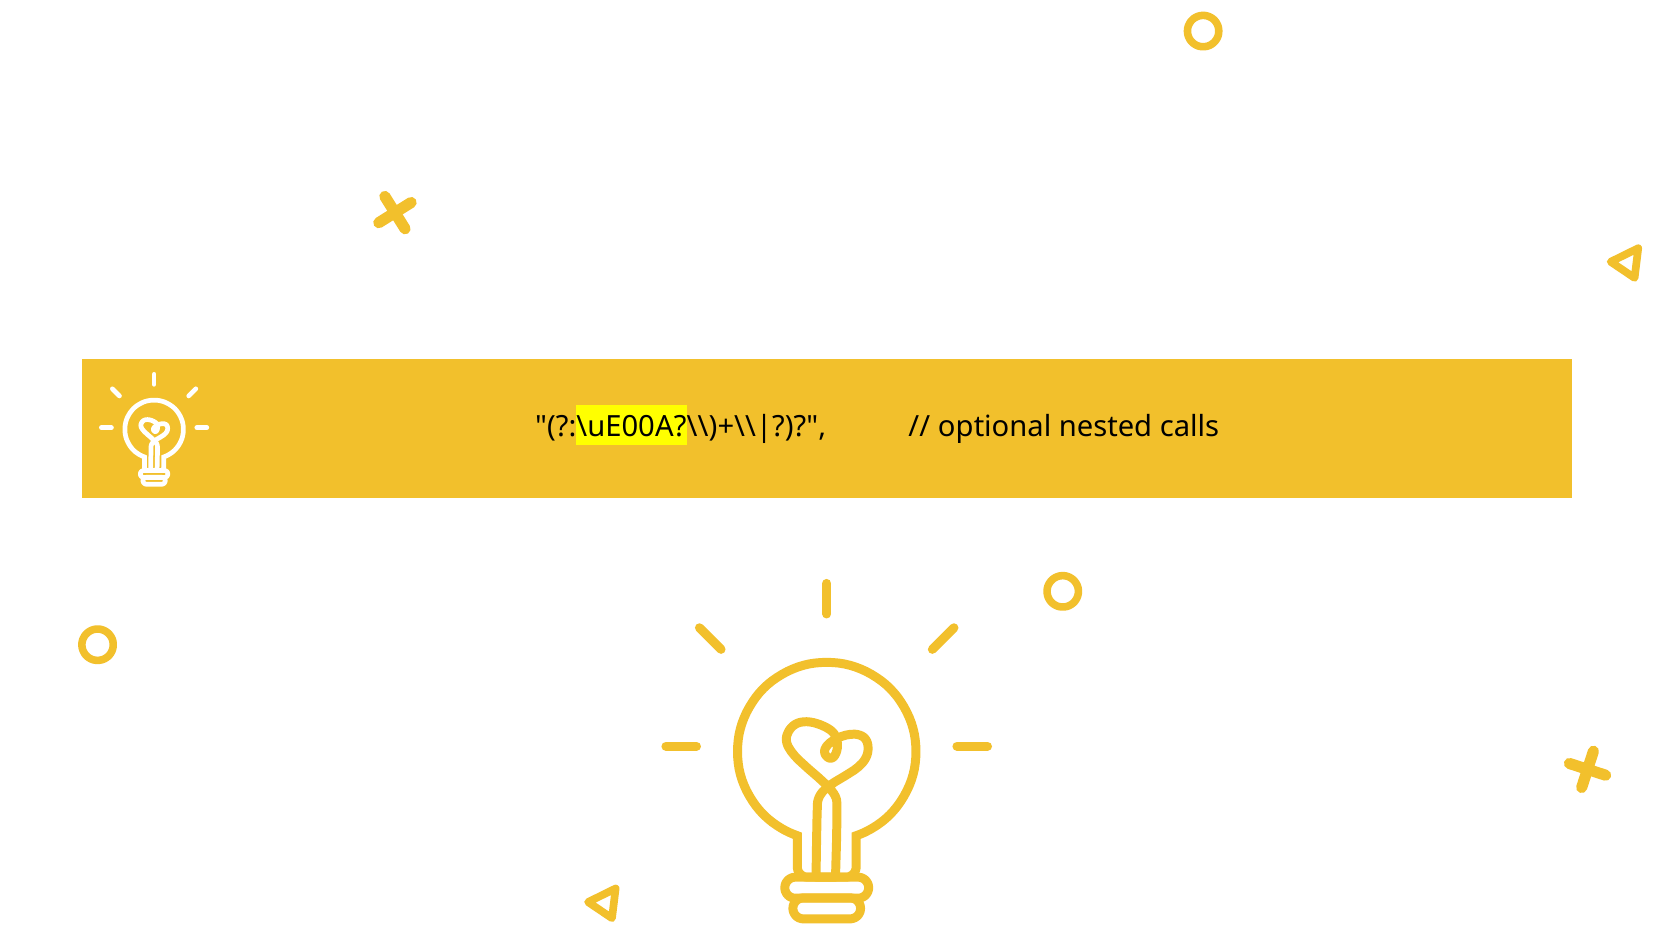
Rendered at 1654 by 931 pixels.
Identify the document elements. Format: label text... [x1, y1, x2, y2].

text_box "(?:\uE00A?\\)+\\|?)?", // optional nested calls [446, 333, 1309, 517]
